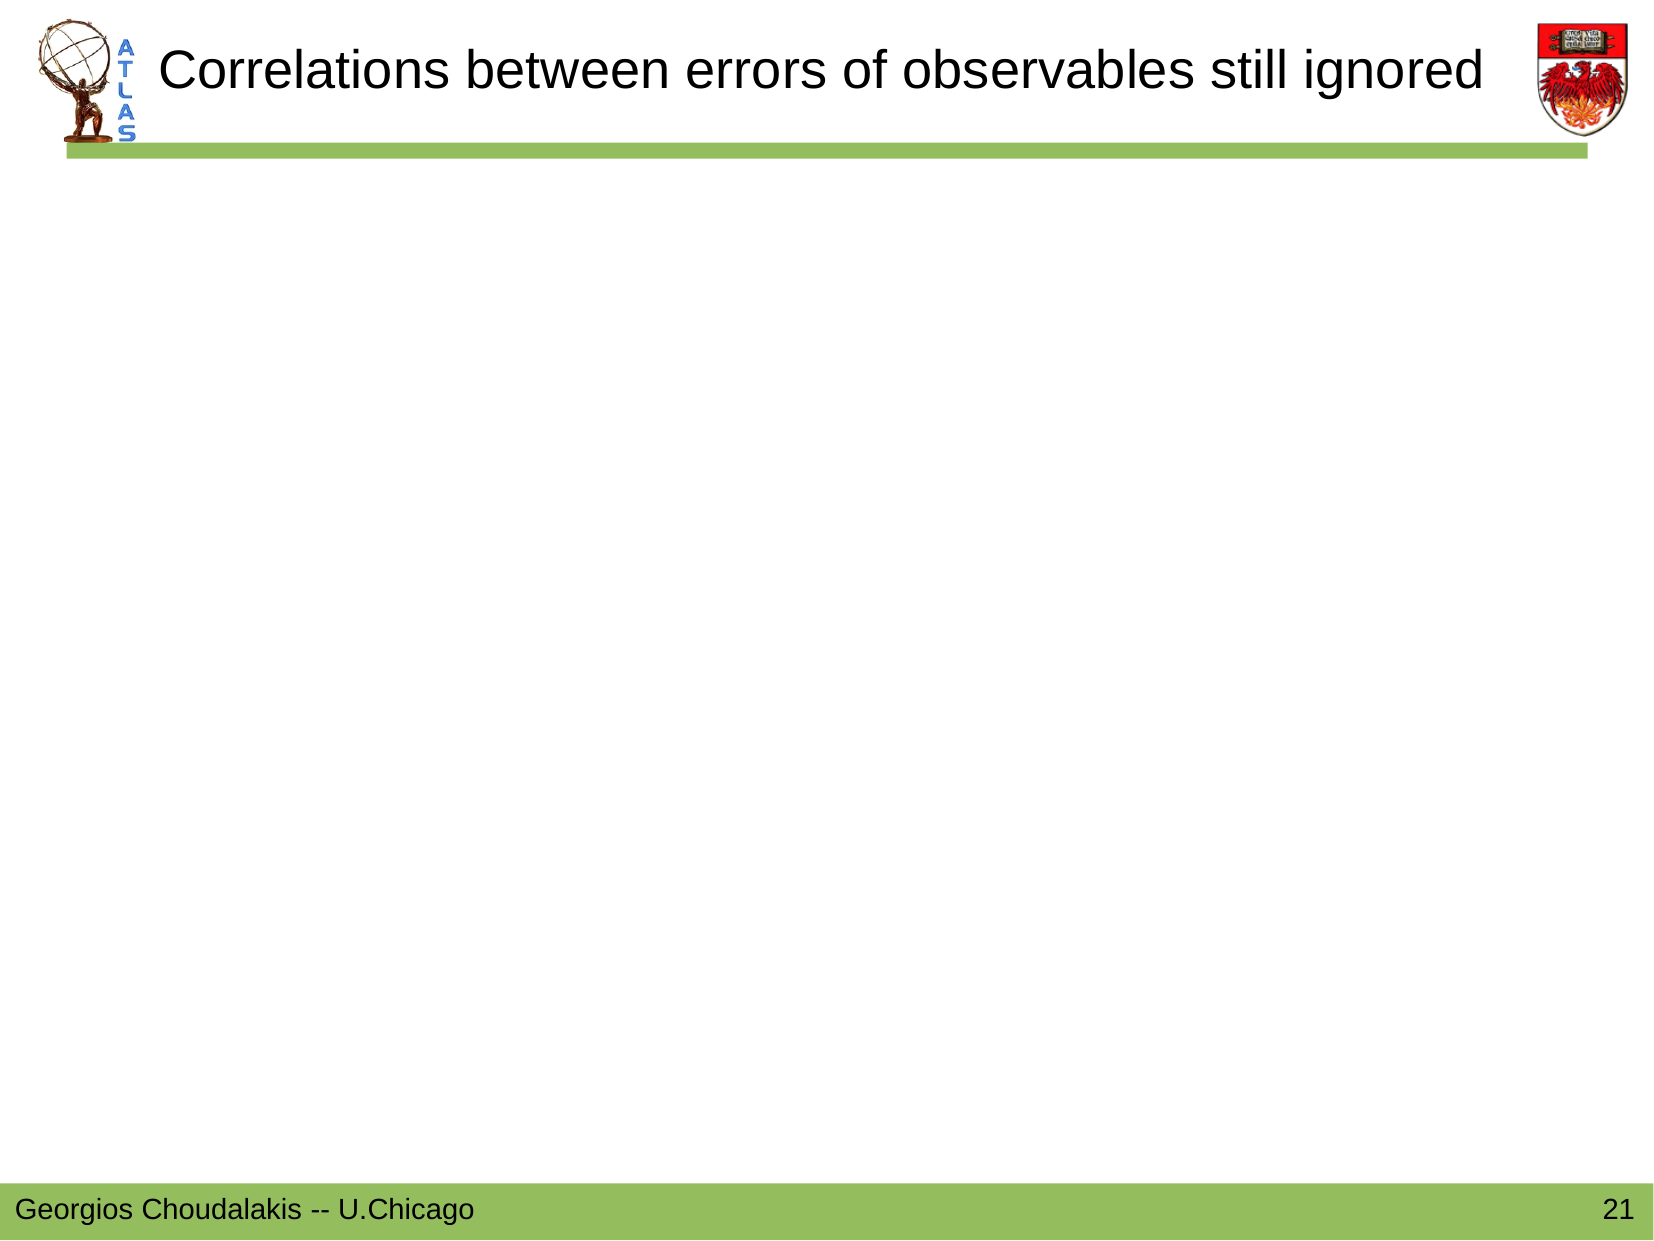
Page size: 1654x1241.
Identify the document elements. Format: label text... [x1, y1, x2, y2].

title Correlations between errors of observables still ignored [78, 5, 1567, 133]
picture [1537, 23, 1629, 137]
picture [2, 8, 172, 155]
